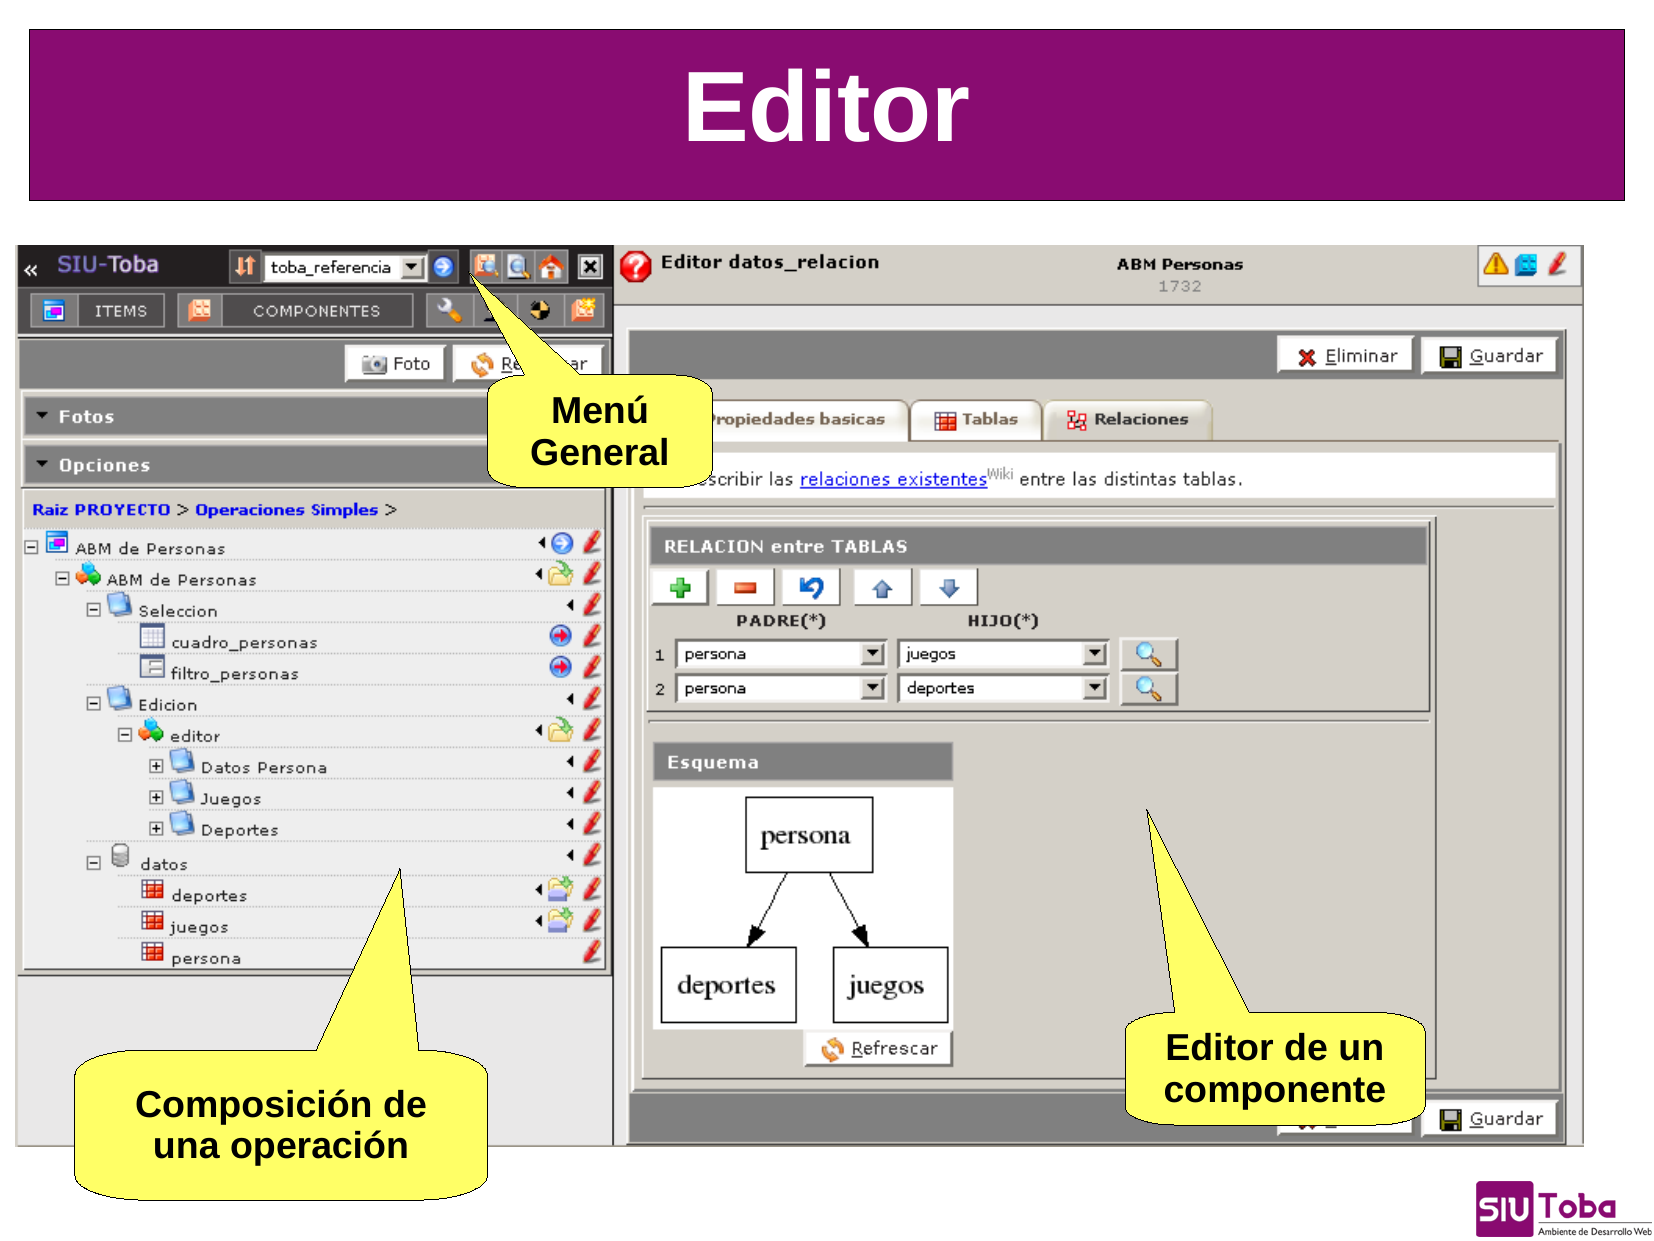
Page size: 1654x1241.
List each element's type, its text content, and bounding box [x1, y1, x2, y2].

picture [15, 245, 1584, 1147]
text_box Menú General [468, 271, 713, 488]
text_box Composición de una operación [74, 868, 488, 1201]
picture [1476, 1181, 1652, 1237]
text_box Editor de un componente [1125, 809, 1426, 1126]
title Editor [59, 47, 1595, 166]
